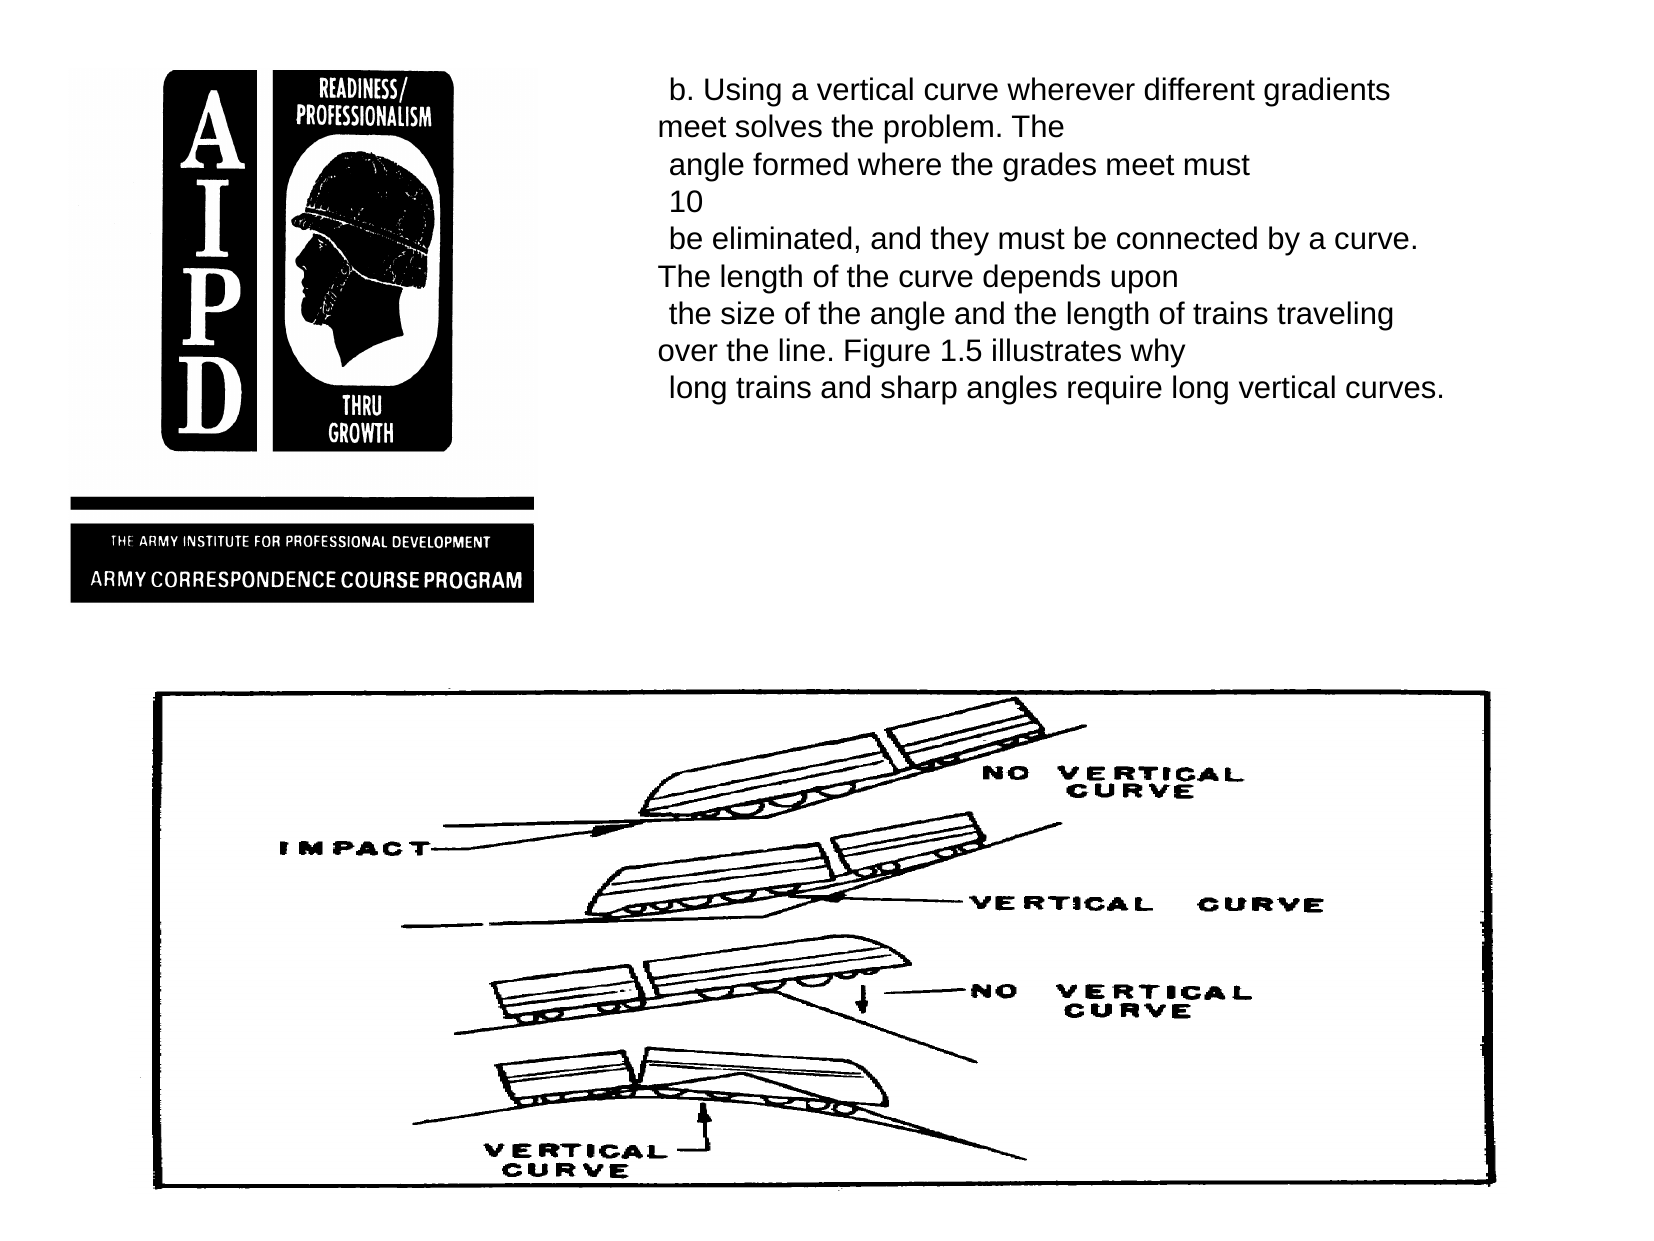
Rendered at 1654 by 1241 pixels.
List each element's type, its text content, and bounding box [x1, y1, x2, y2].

picture [68, 68, 538, 607]
picture [128, 682, 1507, 1194]
text_box b. Using a vertical curve wherever different gradients meet solves the problem. The angle formed where the grades meet must 10 be eliminated, and they must be connected by a curve. The length of the curve depends upon the size of the angle and the length of trains traveling over the line. Figure 1.5 illustrates why long trains and sharp angles require long vertical curves. [642, 62, 1470, 413]
